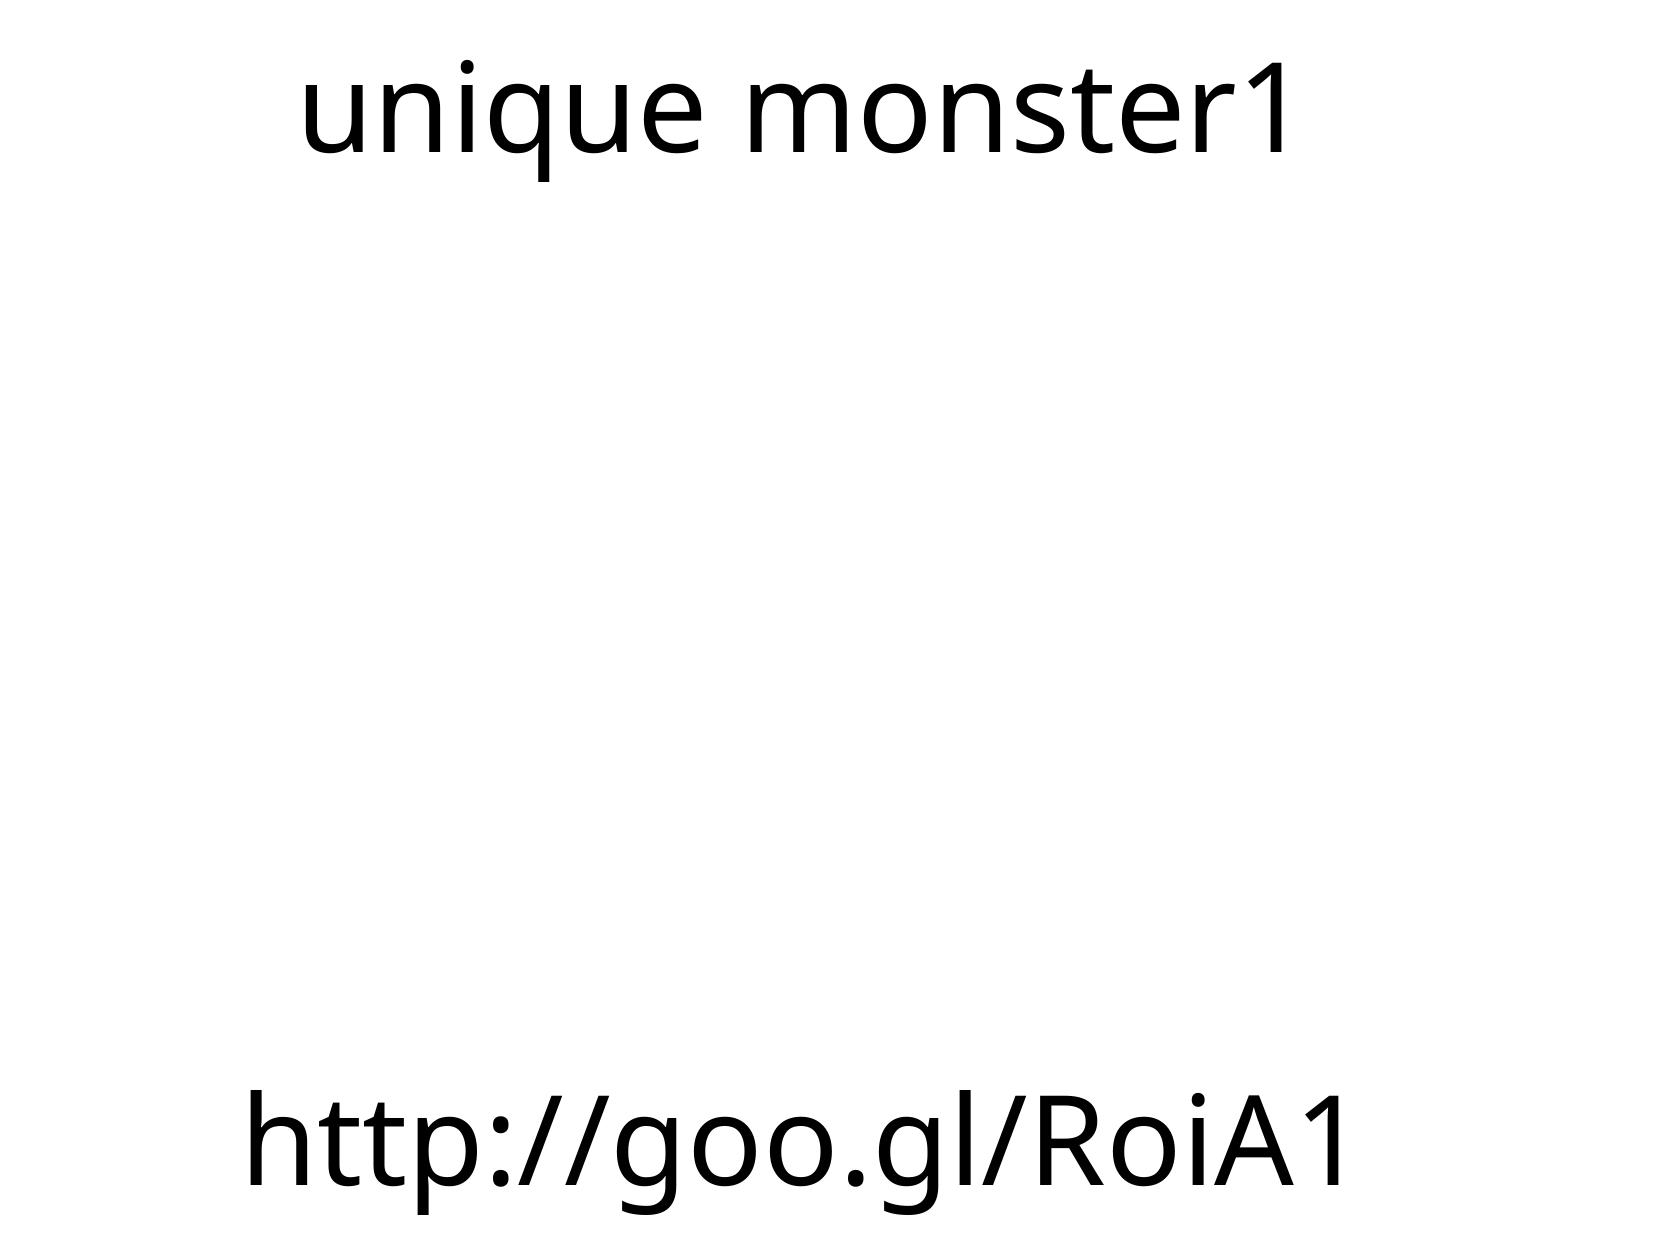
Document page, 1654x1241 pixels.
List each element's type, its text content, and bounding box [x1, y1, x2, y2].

title unique monster1 [59, 0, 1548, 208]
title http://goo.gl/RoiA1 [59, 1033, 1548, 1241]
